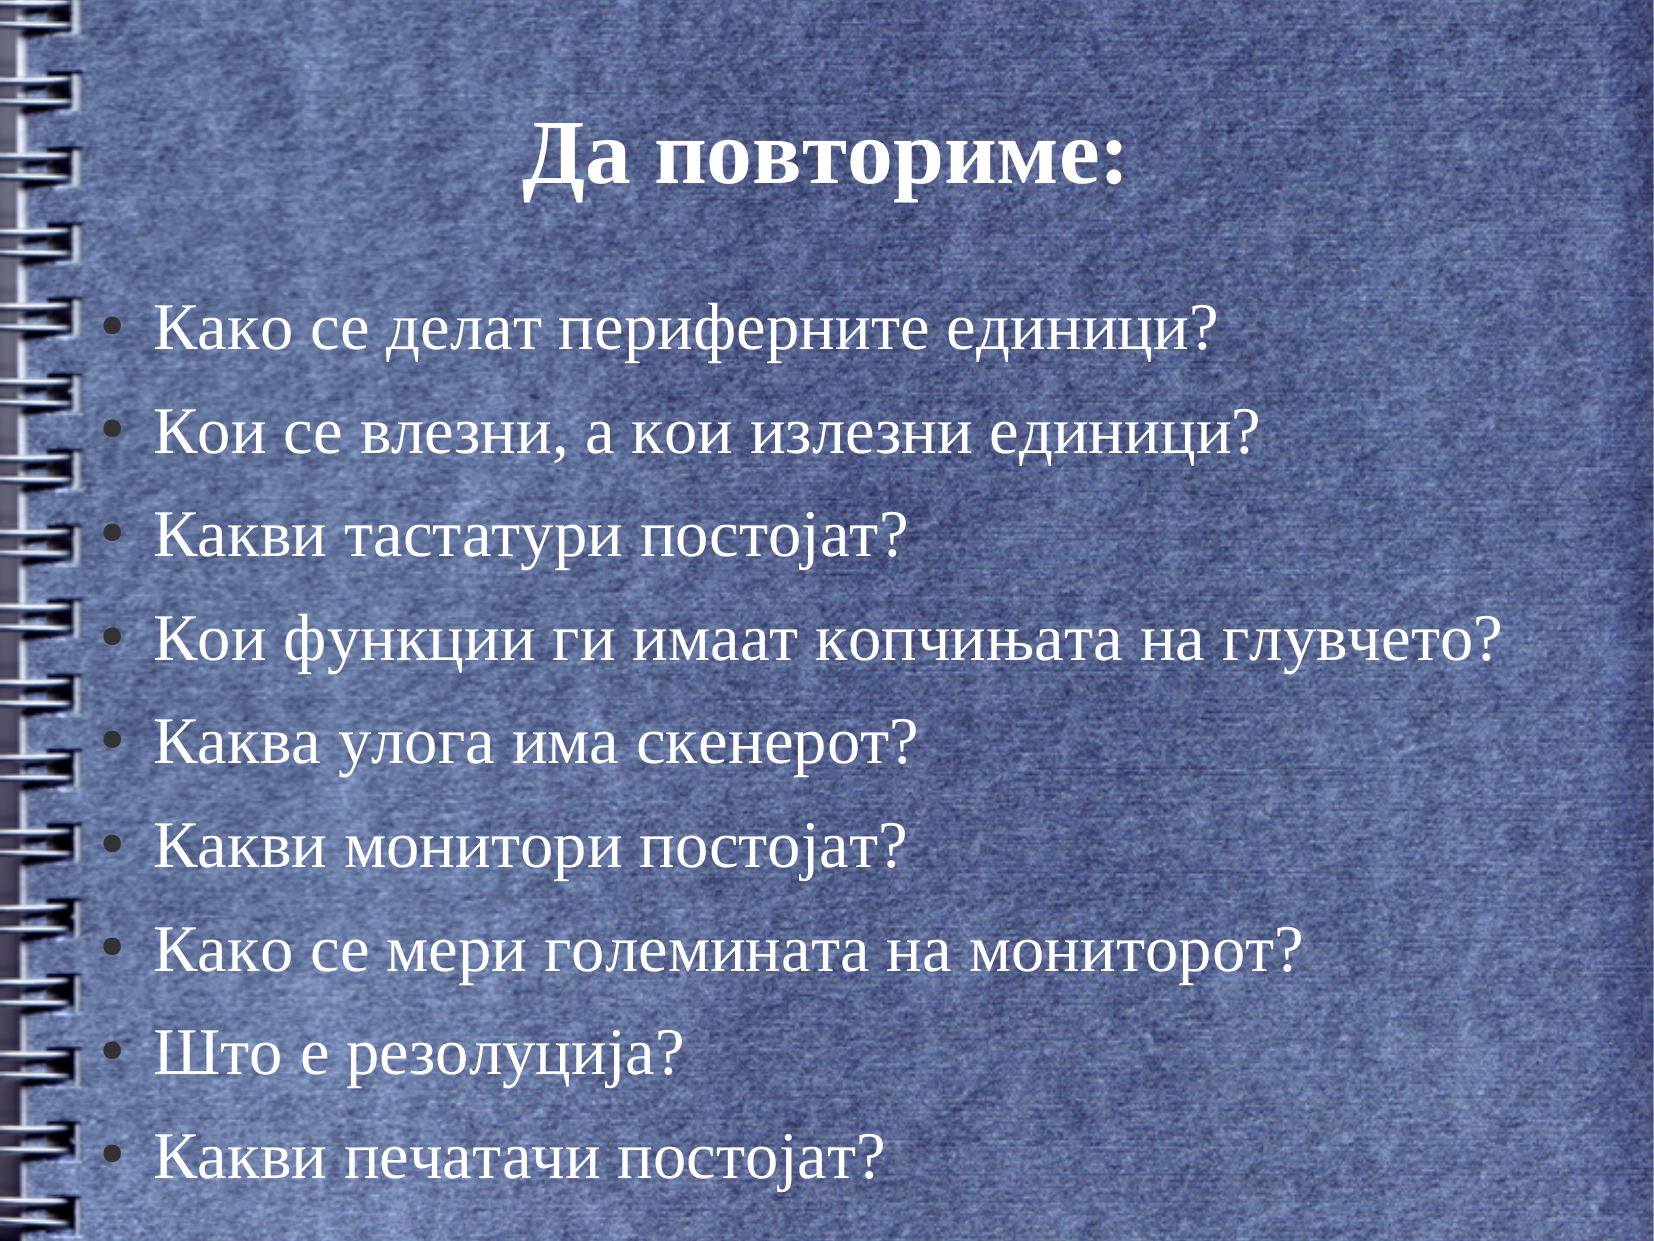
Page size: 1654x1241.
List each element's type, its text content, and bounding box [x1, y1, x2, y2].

picture [0, 0, 1654, 1241]
list Како се делат периферните единици? Кои се влезни, а кои излезни единици? Какви тастатури постојат? Кои функции ги имаат копчињата на глувчето? Каква улога има скенерот? Какви монитори постојат? Како се мери големината на мониторот? Што е резолуција? Какви печатачи постојат? [82, 290, 1571, 1193]
title Да повториме: [82, 56, 1571, 250]
